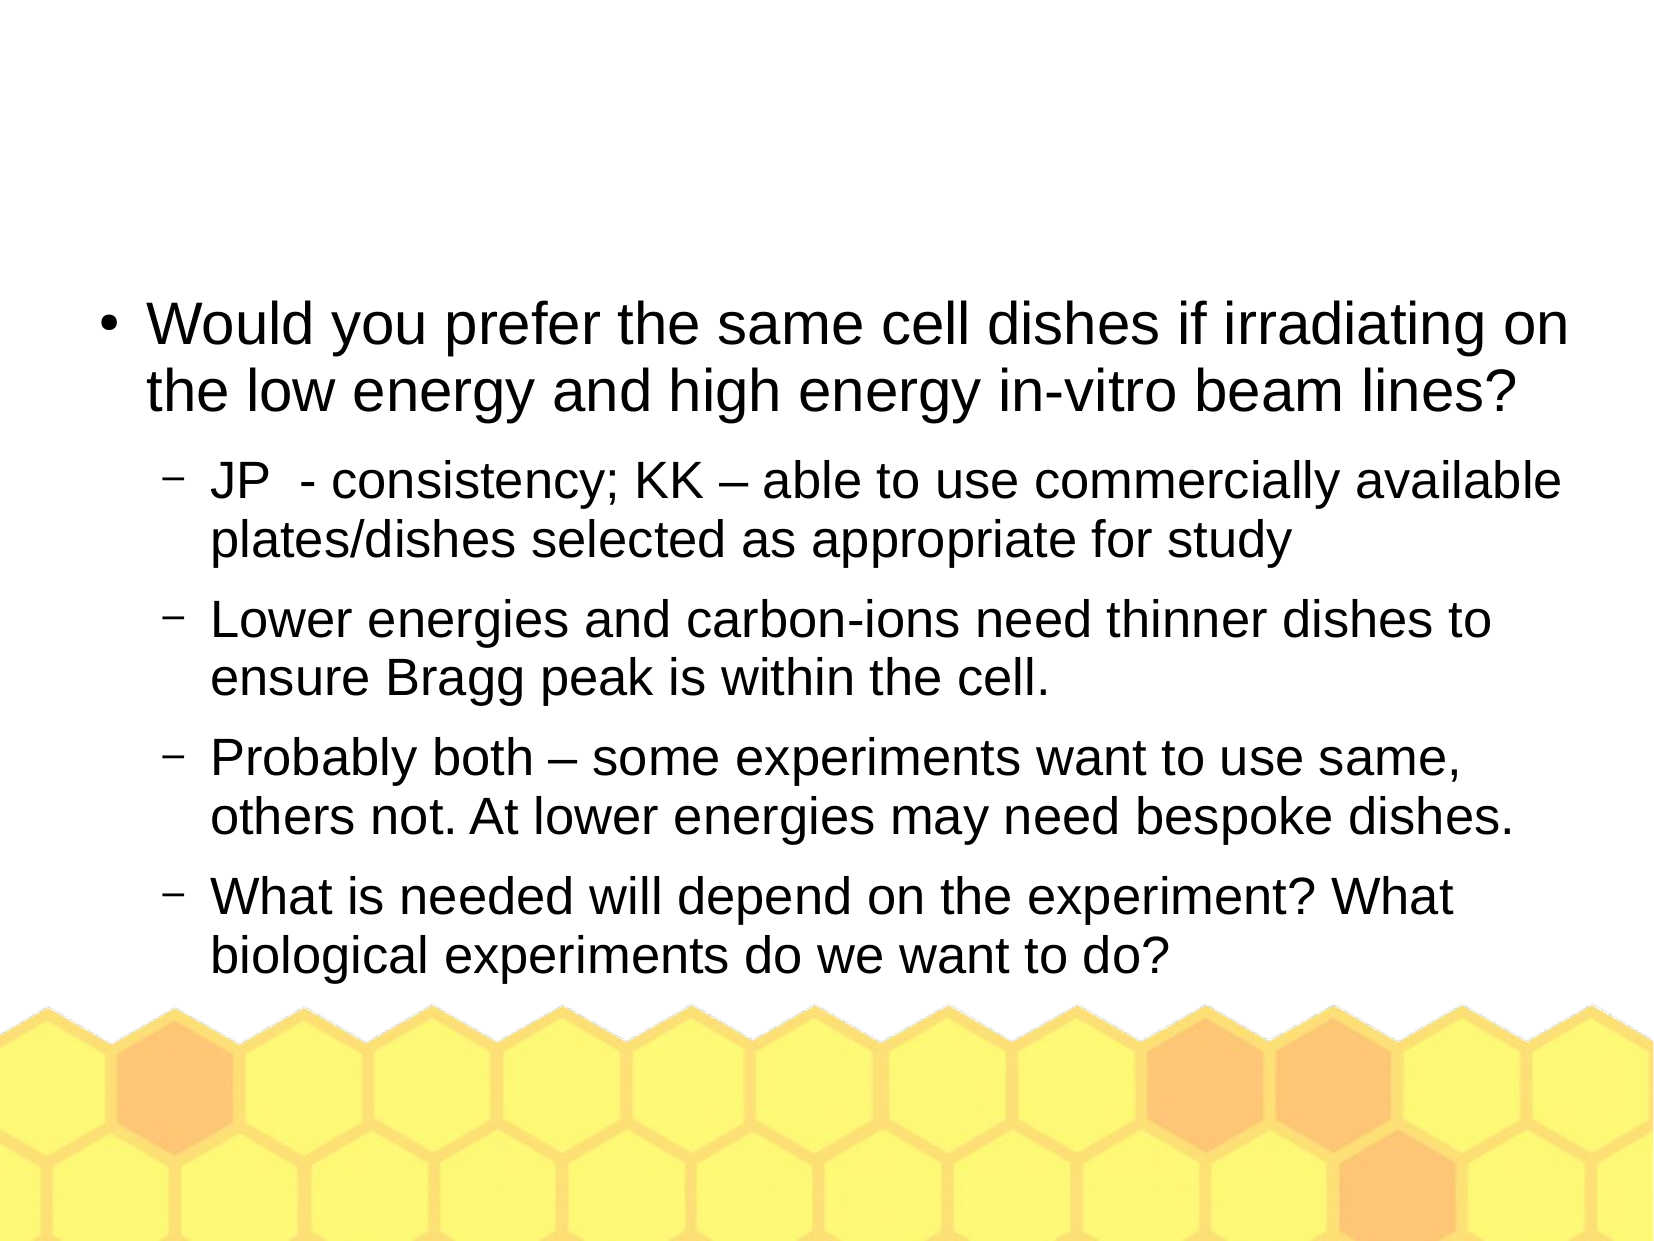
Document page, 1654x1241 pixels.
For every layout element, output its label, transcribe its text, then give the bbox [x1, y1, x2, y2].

list Would you prefer the same cell dishes if irradiating on the low energy and high energy in-vitro beam lines? JP - consistency; KK – able to use commercially available plates/dishes selected as appropriate for study Lower energies and carbon-ions need thinner dishes to ensure Bragg peak is within the cell. Probably both – some experiments want to use same, others not. At lower energies may need bespoke dishes. What is needed will depend on the experiment? What biological experiments do we want to do? [82, 290, 1571, 1010]
picture [0, 1001, 1654, 1241]
